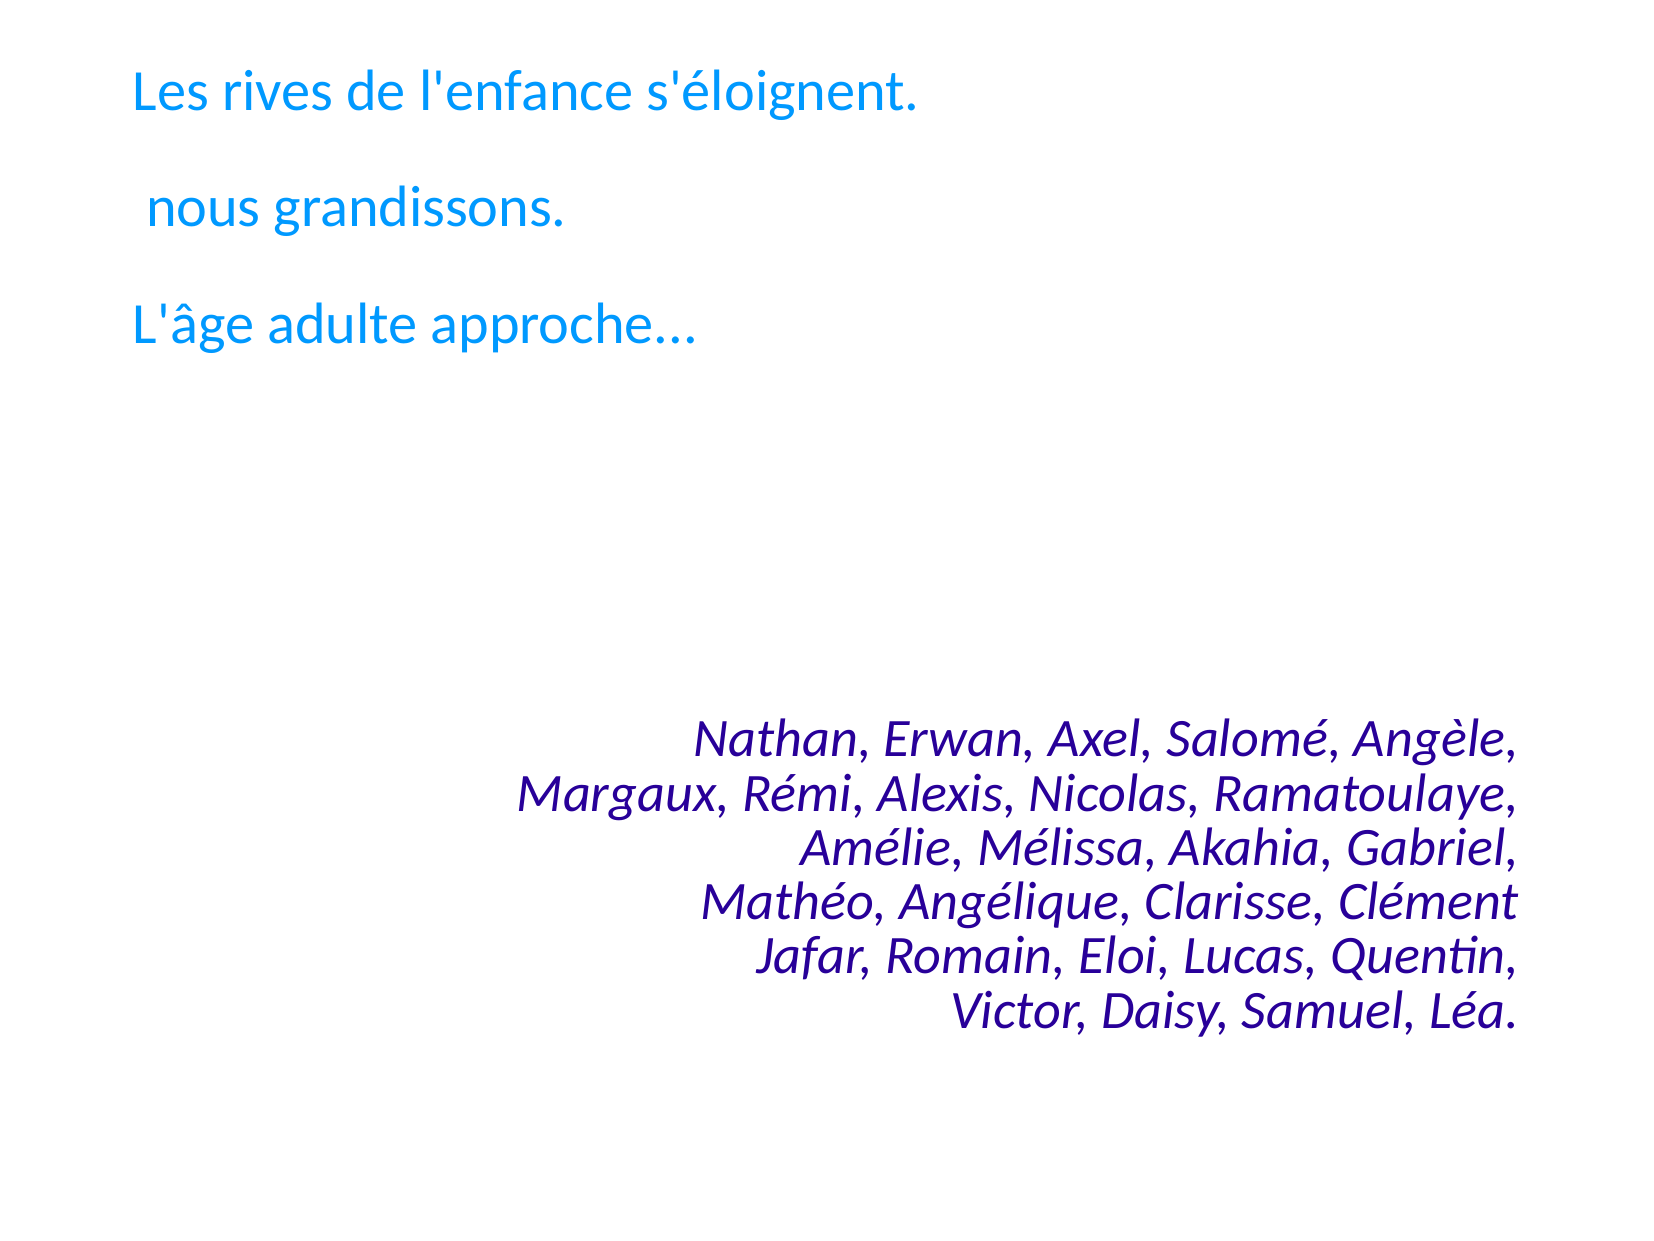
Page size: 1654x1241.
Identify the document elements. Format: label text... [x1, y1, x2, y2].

text_box Les rives de l'enfance s'éloignent. nous grandissons. L'âge adulte approche... [118, 59, 1004, 431]
text_box Nathan, Erwan, Axel, Salomé, Angèle, Margaux, Rémi, Alexis, Nicolas, Ramatoulaye, Amélie, Mélissa, Akahia, Gabriel, Mathéo, Angélique, Clarisse, Clément Jafar, Romain, Eloi, Lucas, Quentin, Victor, Daisy, Samuel, Léa. [354, 708, 1536, 1122]
